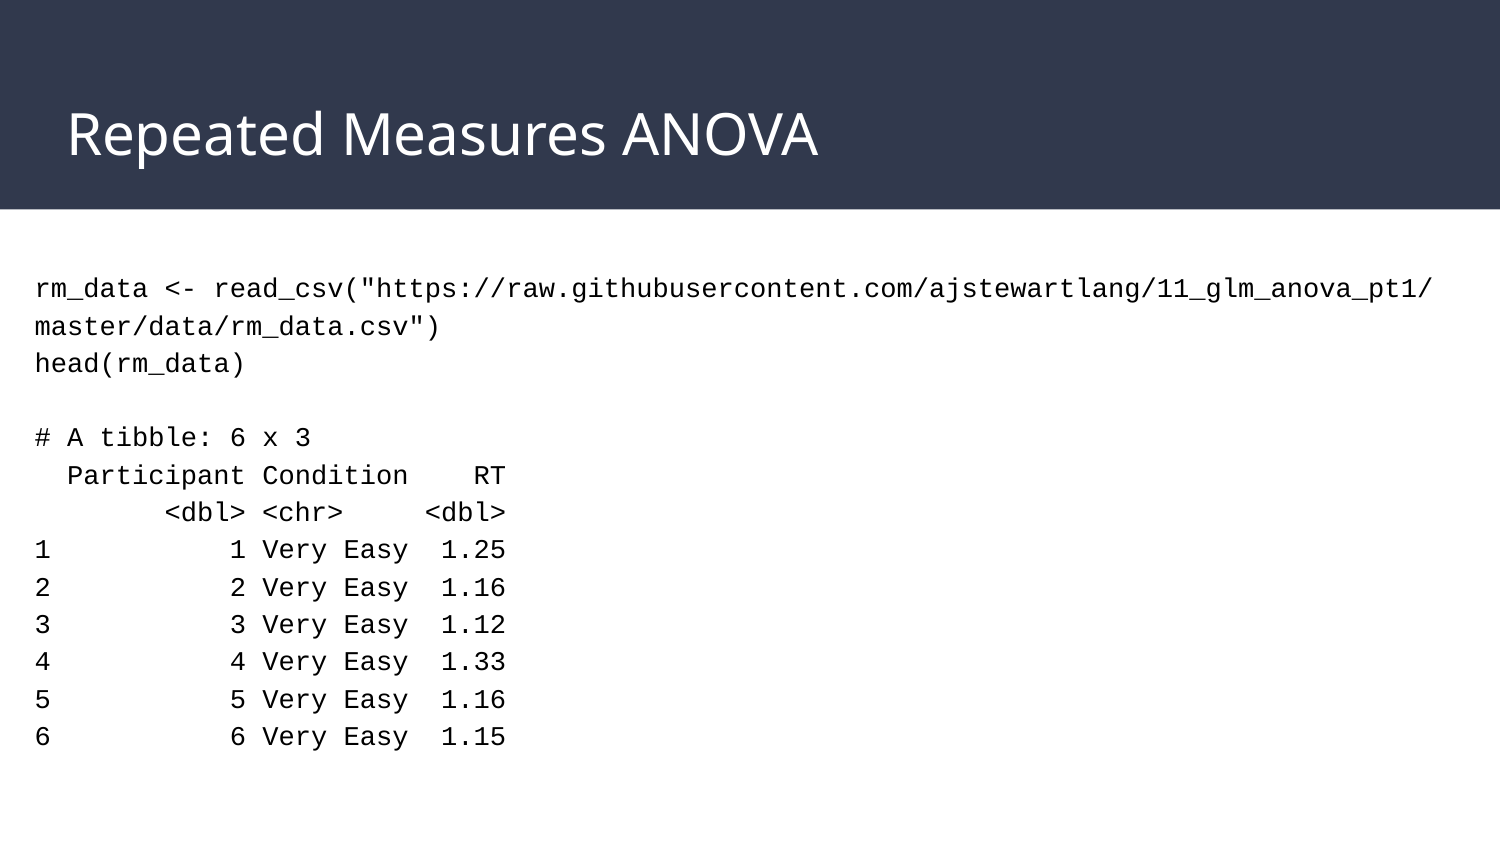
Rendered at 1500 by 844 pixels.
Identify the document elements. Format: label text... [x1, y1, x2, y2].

text_box rm_data <- read_csv("https://raw.githubusercontent.com/ajstewartlang/11_glm_anova_pt1/master/data/rm_data.csv") head(rm_data) # A tibble: 6 x 3 Participant Condition RT <dbl> <chr> <dbl> 1 1 Very Easy 1.25 2 2 Very Easy 1.16 3 3 Very Easy 1.12 4 4 Very Easy 1.33 5 5 Very Easy 1.16 6 6 Very Easy 1.15 [19, 250, 1472, 821]
title Repeated Measures ANOVA [51, 82, 1449, 185]
